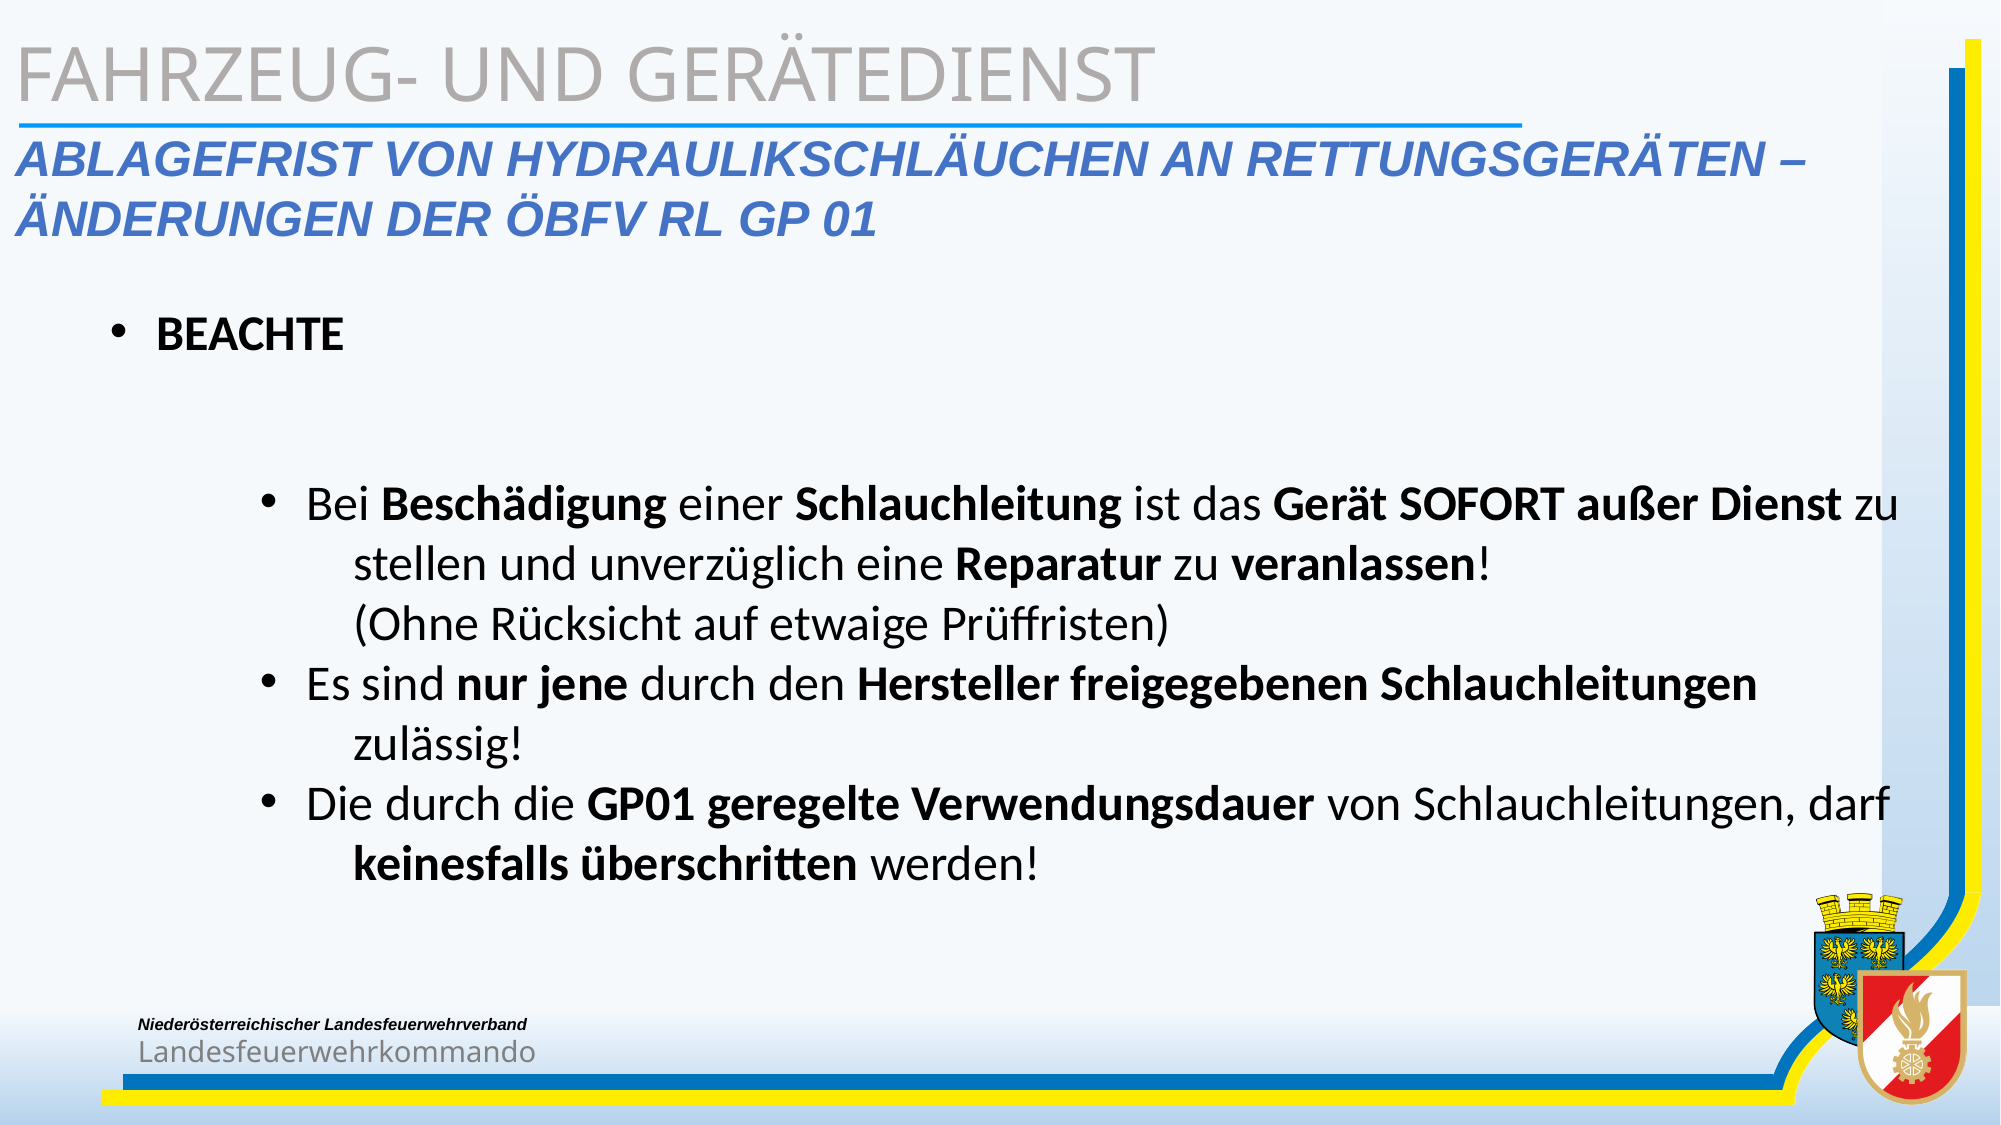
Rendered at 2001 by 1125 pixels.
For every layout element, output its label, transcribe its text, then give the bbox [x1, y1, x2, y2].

text_box FAHRZEUG- UND GERÄTEDIENST [0, 0, 1574, 118]
text_box BEACHTE Bei Beschädigung einer Schlauchleitung ist das Gerät SOFORT außer Dienst zu stellen und unverzüglich eine Reparatur zu veranlassen! (Ohne Rücksicht auf etwaige Prüffristen) Es sind nur jene durch den Hersteller freigegebenen Schlauchleitungen zulässig! Die durch die GP01 geregelte Verwendungsdauer von Schlauchleitungen, darf keinesfalls überschritten werden! [94, 292, 1941, 844]
text_box ABLAGEFRIST VON HYDRAULIKSCHLÄUCHEN AN RETTUNGSGERÄTEN – ÄNDERUNGEN DER ÖBFV RL GP 01 [0, 118, 1900, 256]
